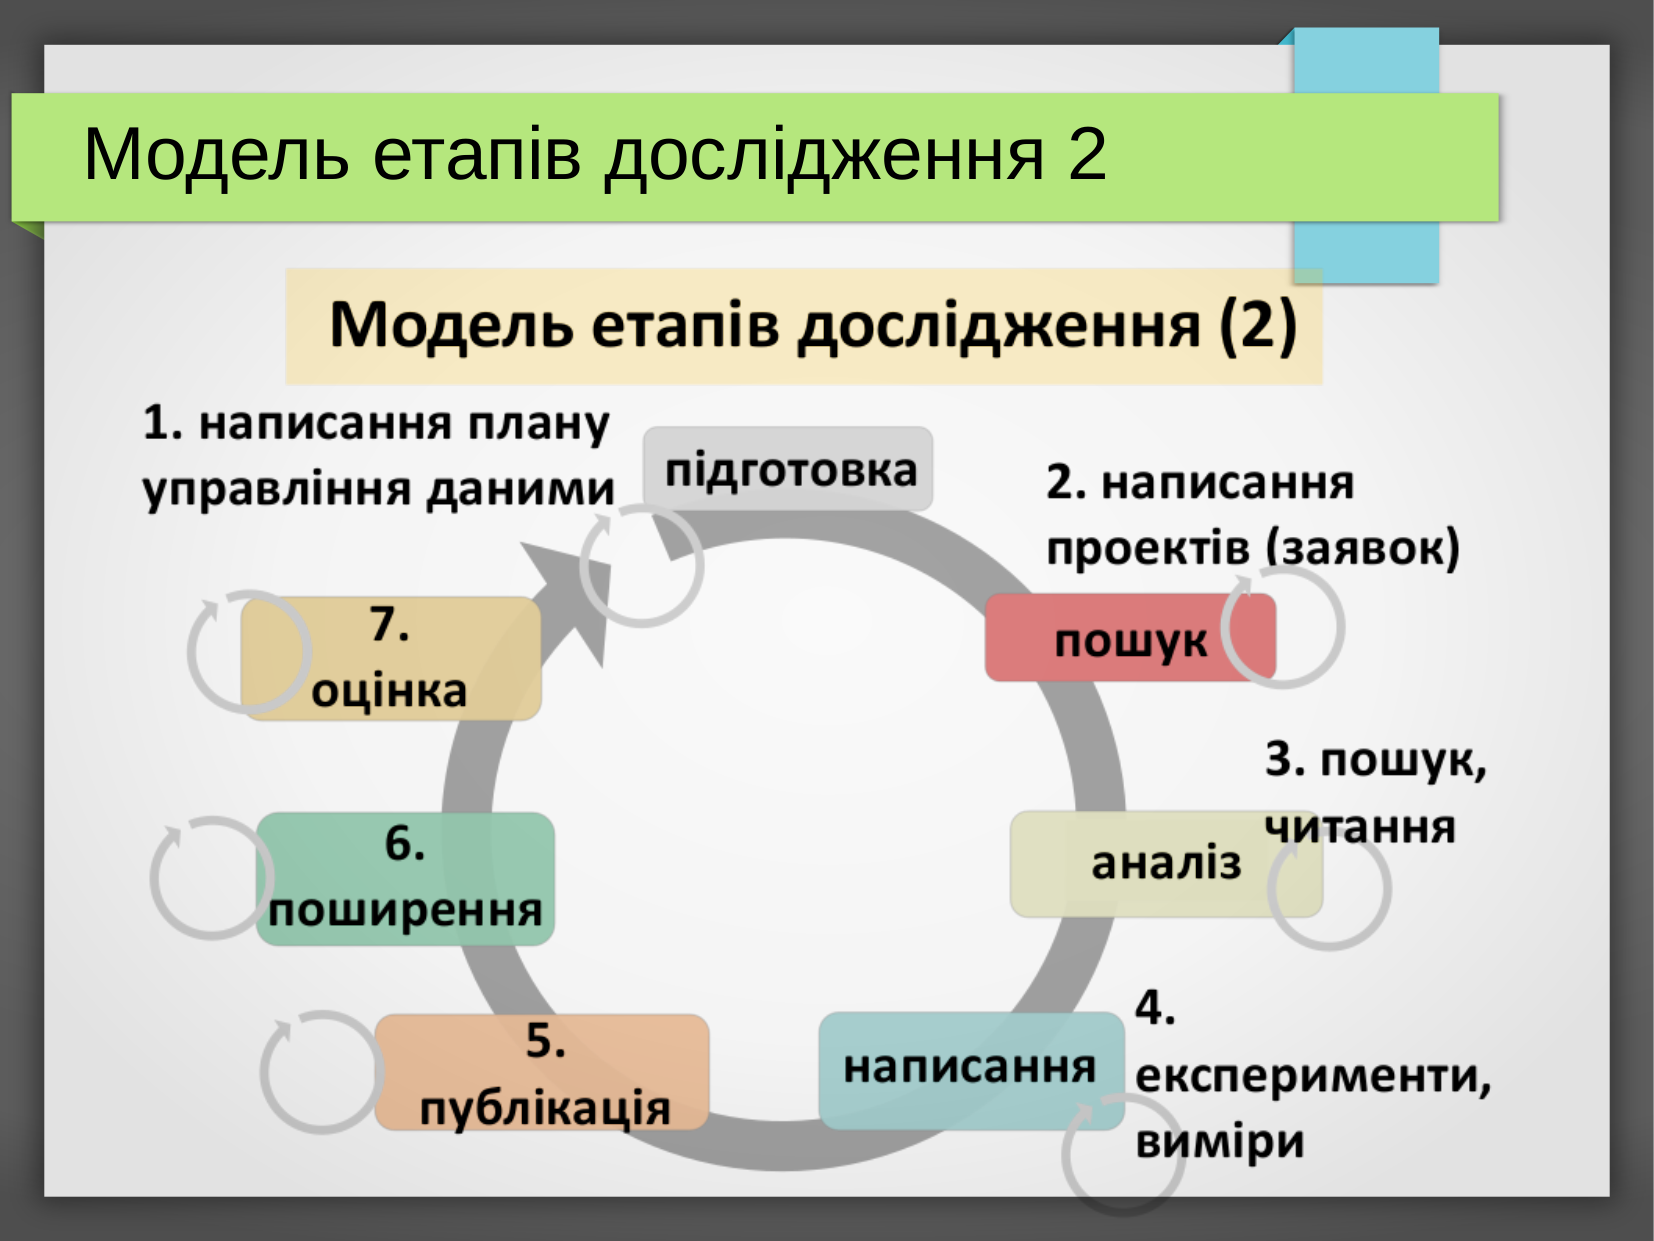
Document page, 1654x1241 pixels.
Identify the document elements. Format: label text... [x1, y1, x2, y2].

title Модель етапів дослідження 2 [82, 94, 1264, 213]
picture [0, 0, 1654, 1241]
